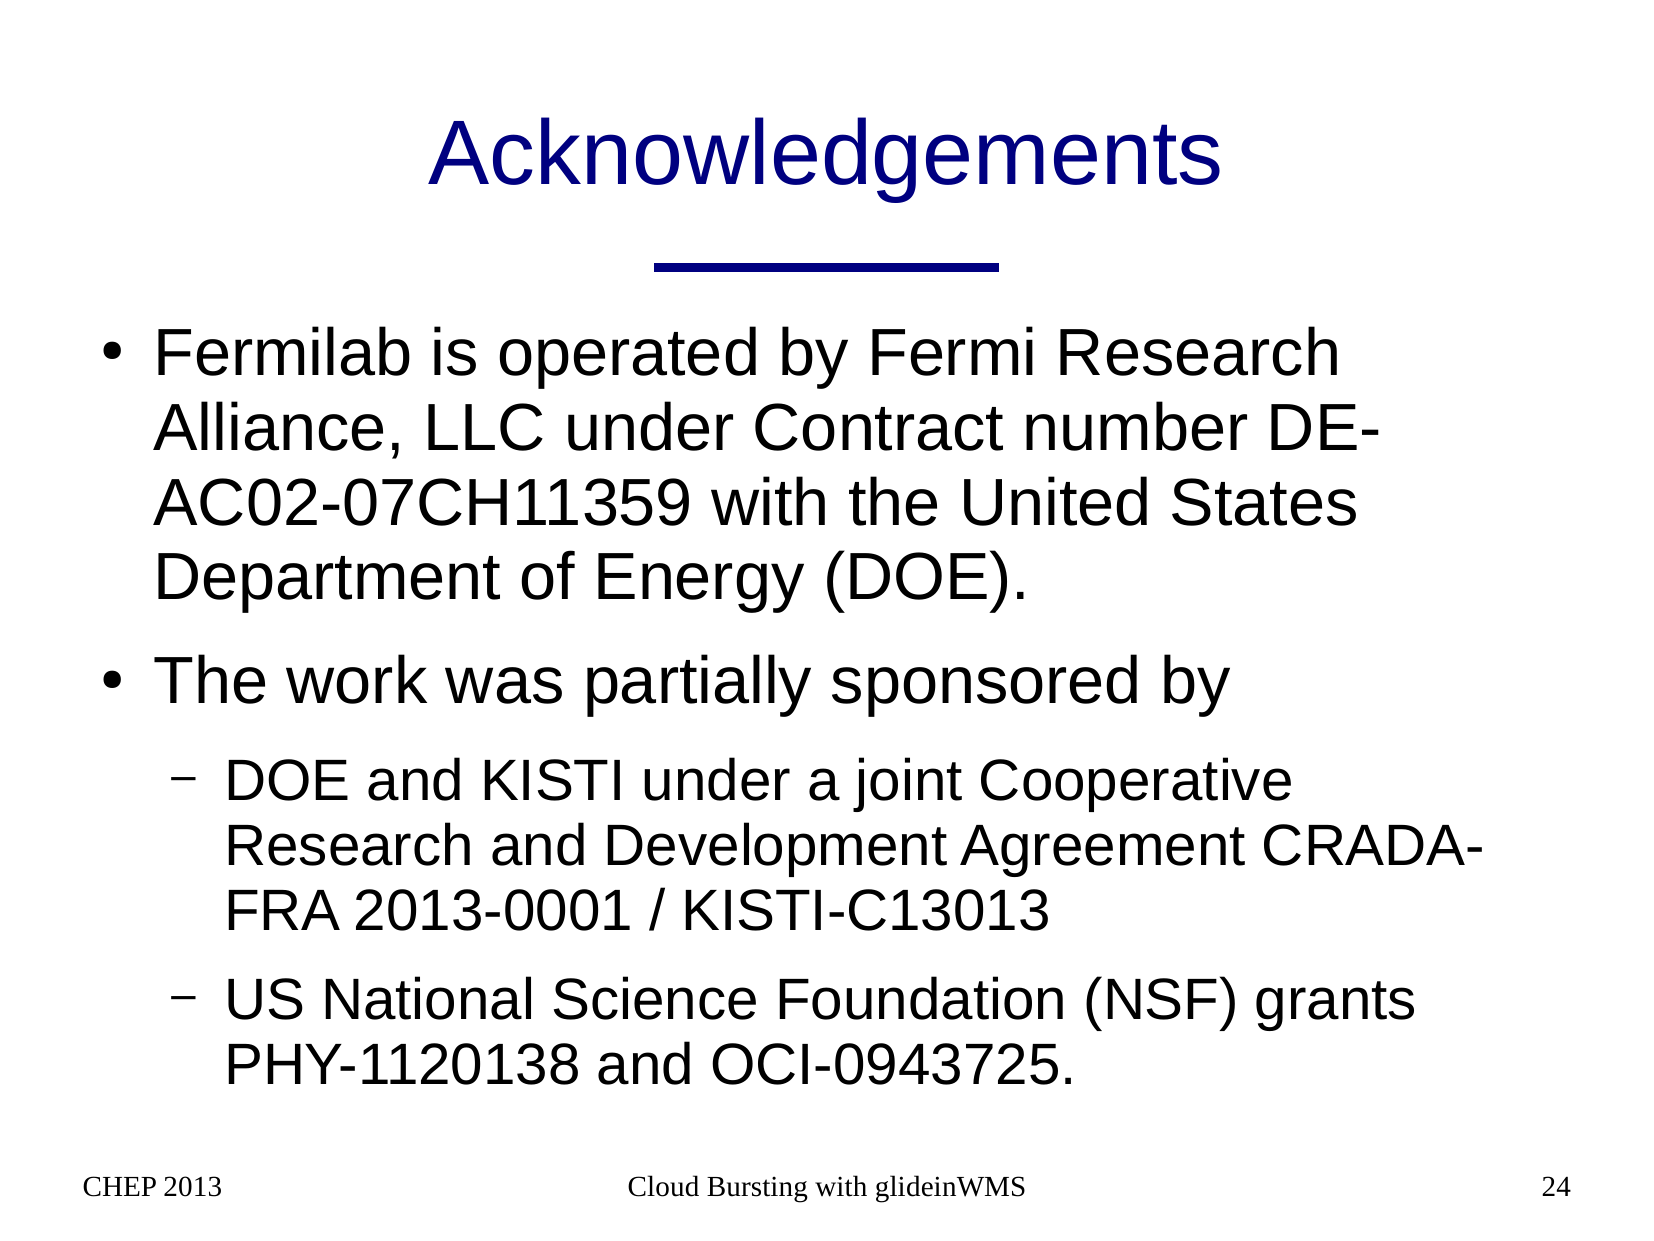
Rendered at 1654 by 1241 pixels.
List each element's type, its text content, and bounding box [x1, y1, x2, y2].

list Fermilab is operated by Fermi Research Alliance, LLC under Contract number DE-AC02-07CH11359 with the United States Department of Energy (DOE). The work was partially sponsored by DOE and KISTI under a joint Cooperative Research and Development Agreement CRADA-FRA 2013-0001 / KISTI-C13013 US National Science Foundation (NSF) grants PHY-1120138 and OCI-0943725. [82, 315, 1538, 1141]
title Acknowledgements [82, 49, 1571, 257]
